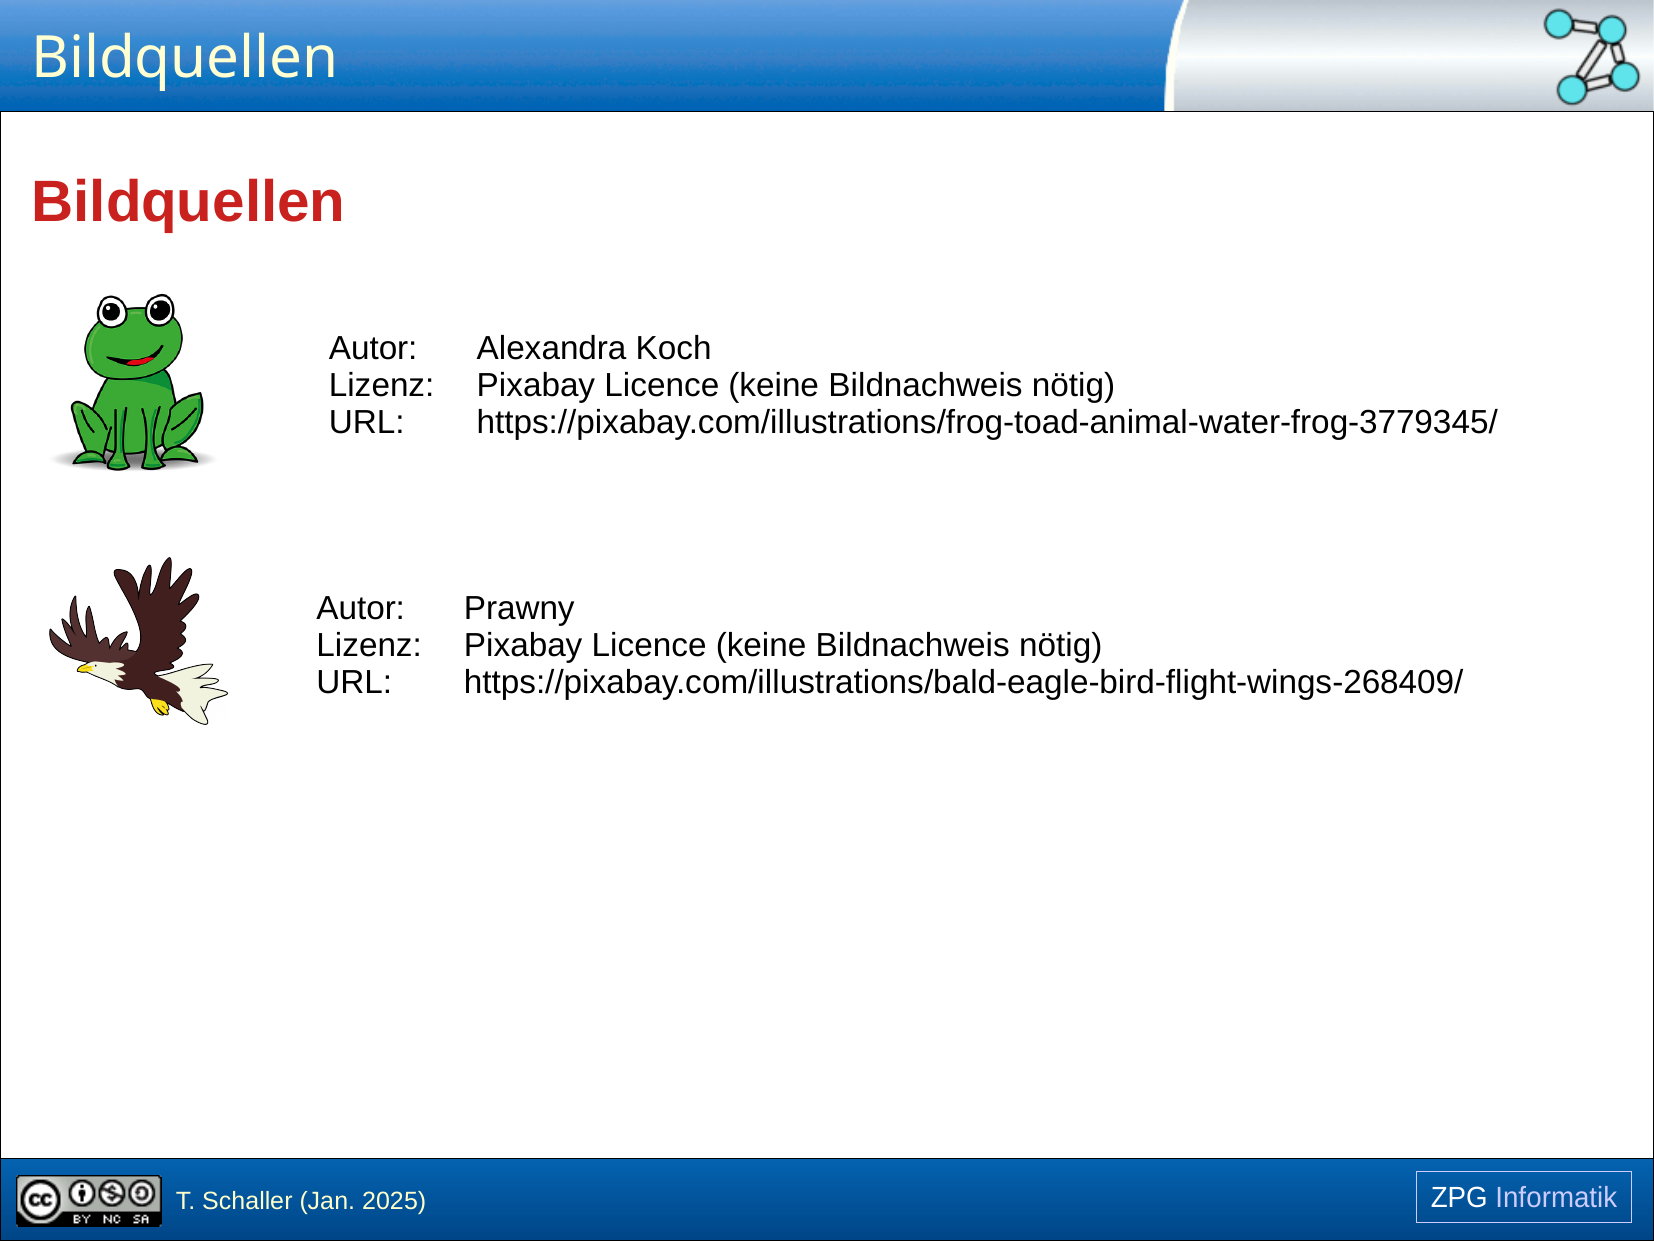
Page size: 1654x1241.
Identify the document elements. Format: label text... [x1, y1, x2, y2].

text_box Bildquellen [31, 168, 900, 235]
picture [49, 557, 228, 725]
picture [0, 0, 1654, 111]
picture [16, 1175, 162, 1227]
picture [0, 259, 330, 525]
text_box Autor: Alexandra Koch Lizenz: Pixabay Licence (keine Bildnachweis nötig) URL: https://pixabay.com/illustrations/frog-toad-animal-water-frog-3779345/ [314, 322, 1614, 491]
text_box Autor: Prawny Lizenz: Pixabay Licence (keine Bildnachweis nötig) URL: https://pixabay.com/illustrations/bald-eagle-bird-flight-wings-268409/ [301, 581, 1601, 750]
title Bildquellen [31, 16, 1151, 94]
